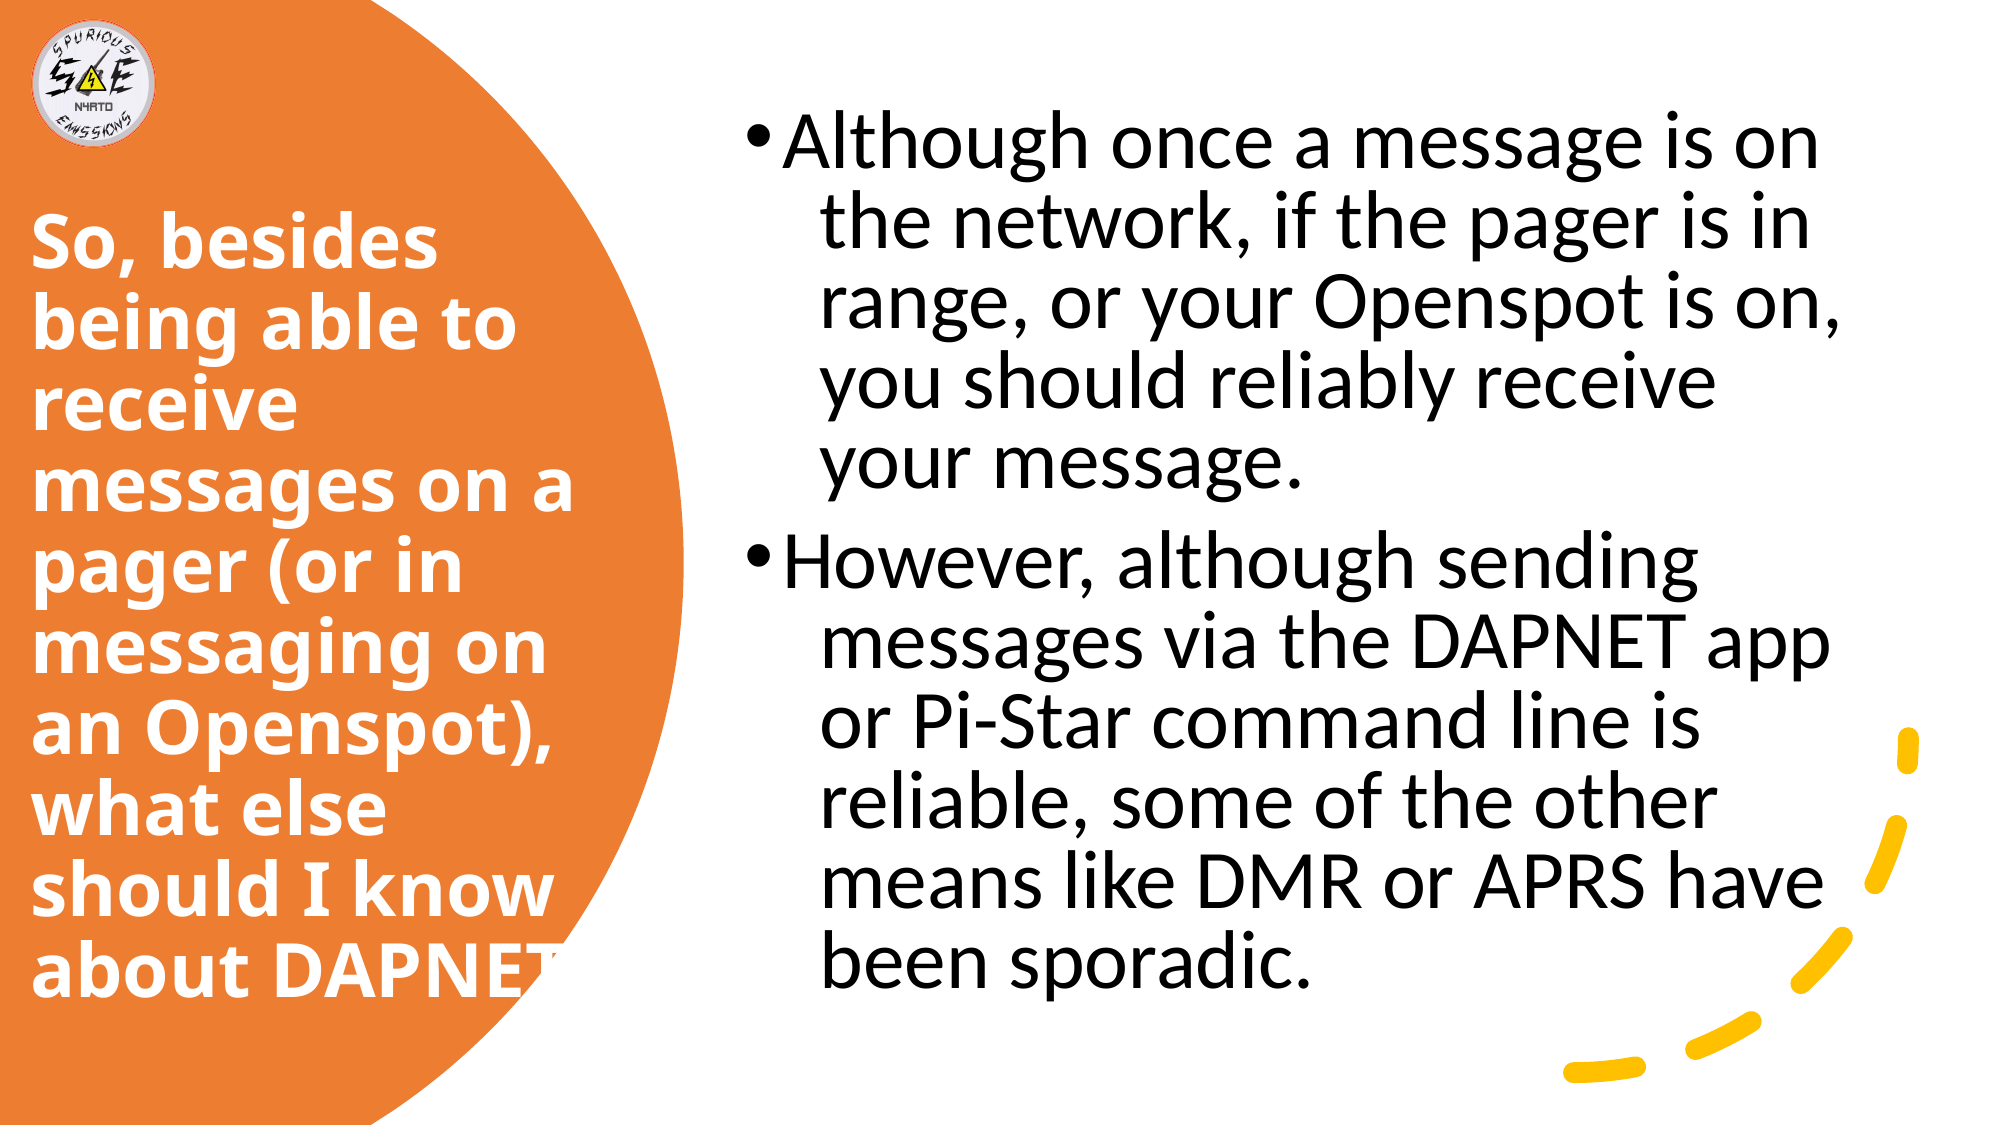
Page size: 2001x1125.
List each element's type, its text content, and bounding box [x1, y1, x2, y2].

title So, besides being able to receive messages on a pager (or in messaging on an Openspot), what else should I know about DAPNET? [15, 196, 629, 929]
text_box [0, 0, 2000, 1125]
picture [31, 19, 156, 148]
list Although once a message is on the network, if the pager is in range, or your Openspot is on, you should reliably receive your message. However, although sending messages via the DAPNET app or Pi-Star command line is reliable, some of the other means like DMR or APRS have been sporadic. [729, 97, 1863, 1014]
